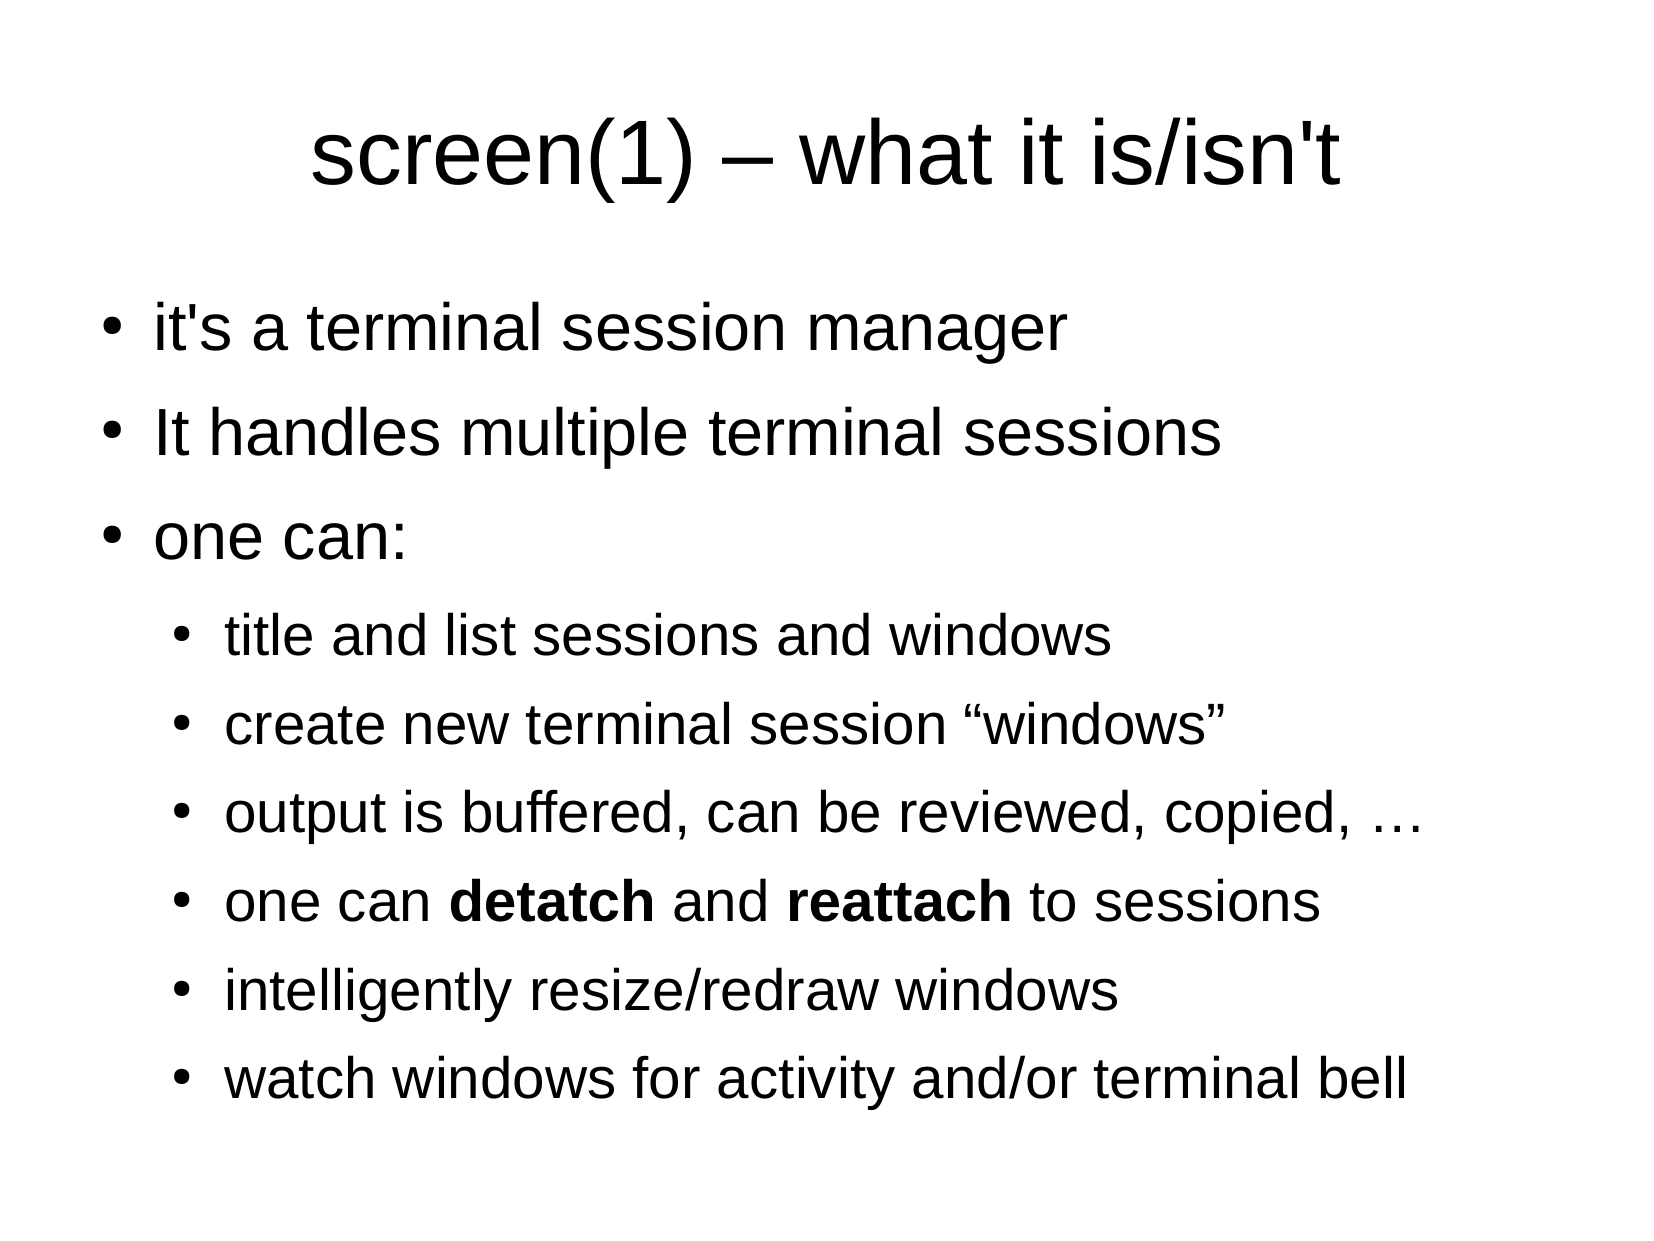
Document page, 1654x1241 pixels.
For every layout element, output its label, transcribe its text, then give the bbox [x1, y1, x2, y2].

title screen(1) – what it is/isn't [82, 49, 1571, 257]
list it's a terminal session manager It handles multiple terminal sessions one can: title and list sessions and windows create new terminal session “windows” output is buffered, can be reviewed, copied, … one can detatch and reattach to sessions intelligently resize/redraw windows watch windows for activity and/or terminal bell [82, 290, 1571, 1112]
